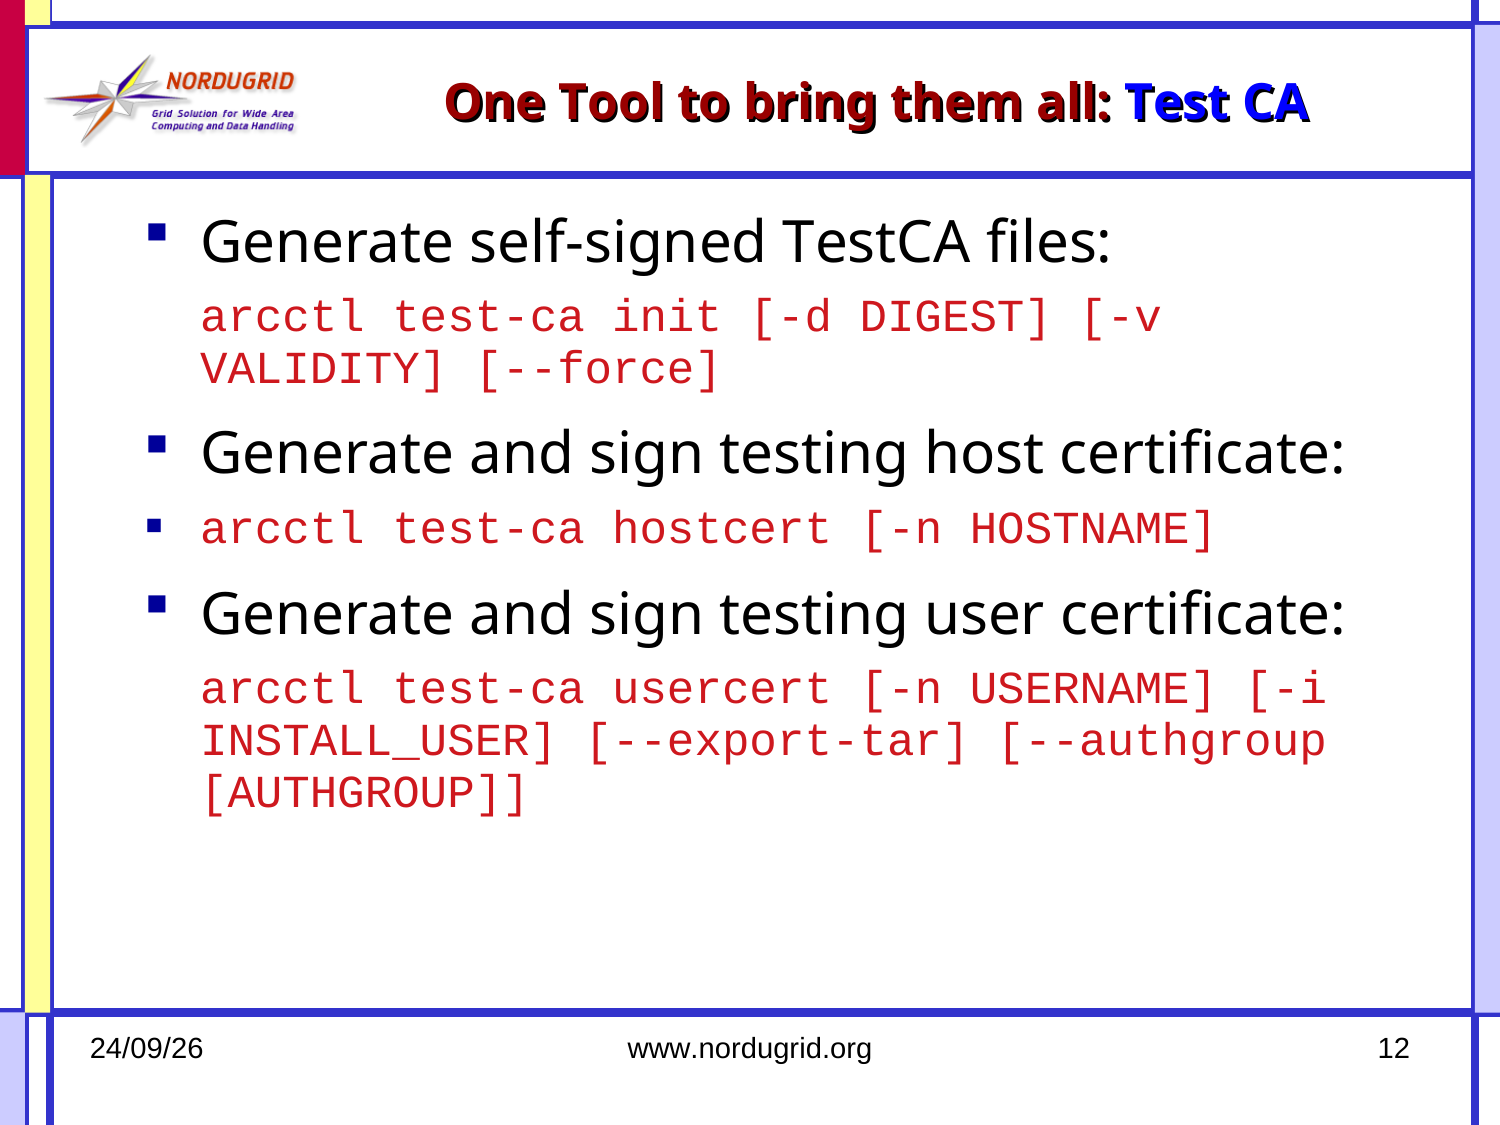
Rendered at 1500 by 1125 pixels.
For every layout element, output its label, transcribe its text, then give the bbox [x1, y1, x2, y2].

list Generate self-signed TestCA files: arcctl test-ca init [-d DIGEST] [-v VALIDITY] [--force] Generate and sign testing host certificate: arcctl test-ca hostcert [-n HOSTNAME] Generate and sign testing user certificate: arcctl test-ca usercert [-n USERNAME] [-i INSTALL_USER] [--export-tar] [--authgroup [AUTHGROUP]] [87, 200, 1426, 922]
picture [40, 49, 301, 148]
title One Tool to bring them all: Test CA [324, 17, 1428, 183]
